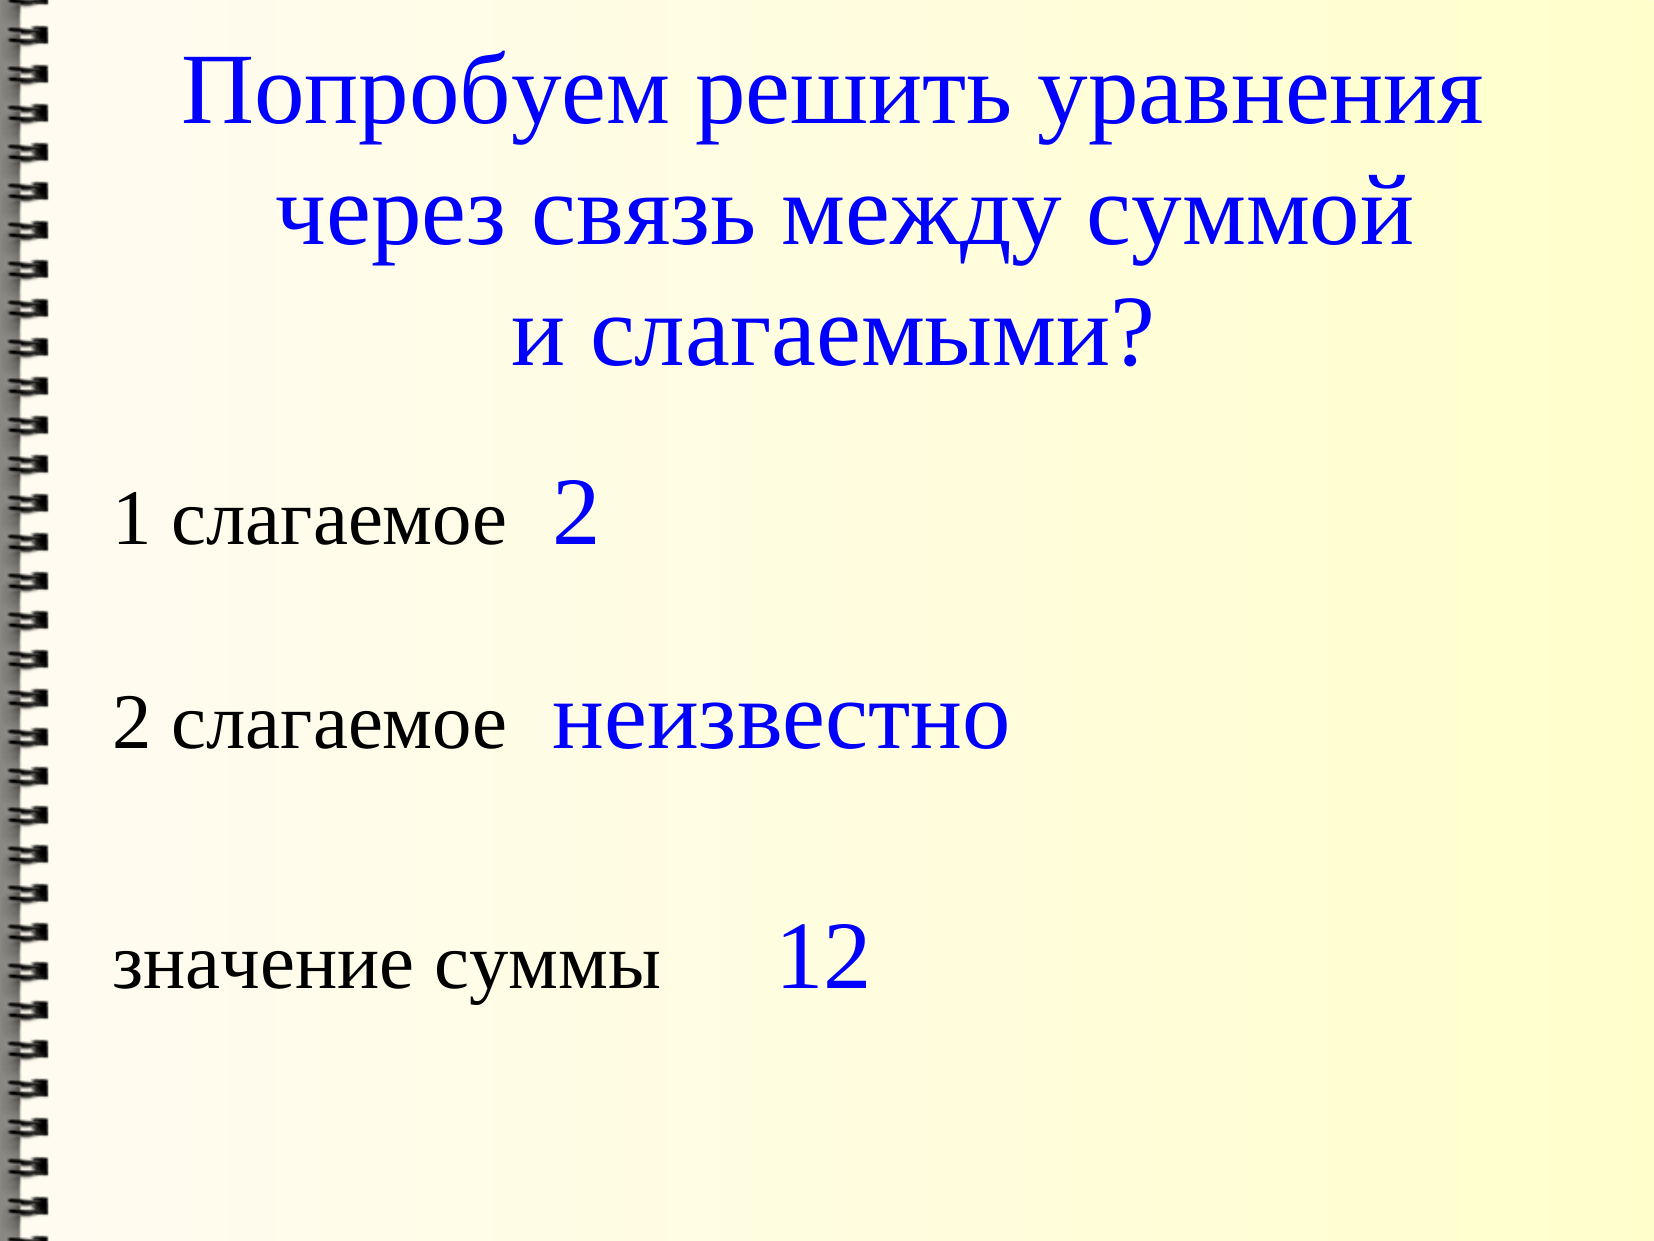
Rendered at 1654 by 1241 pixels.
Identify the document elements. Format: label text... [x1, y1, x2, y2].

text_box Попробуем решить уравнения через связь между суммой и слагаемыми? [97, 13, 1570, 395]
picture [0, 0, 1654, 1241]
text_box 1 слагаемое 2 2 слагаемое неизвестно значение суммы 12 [97, 440, 1570, 1172]
